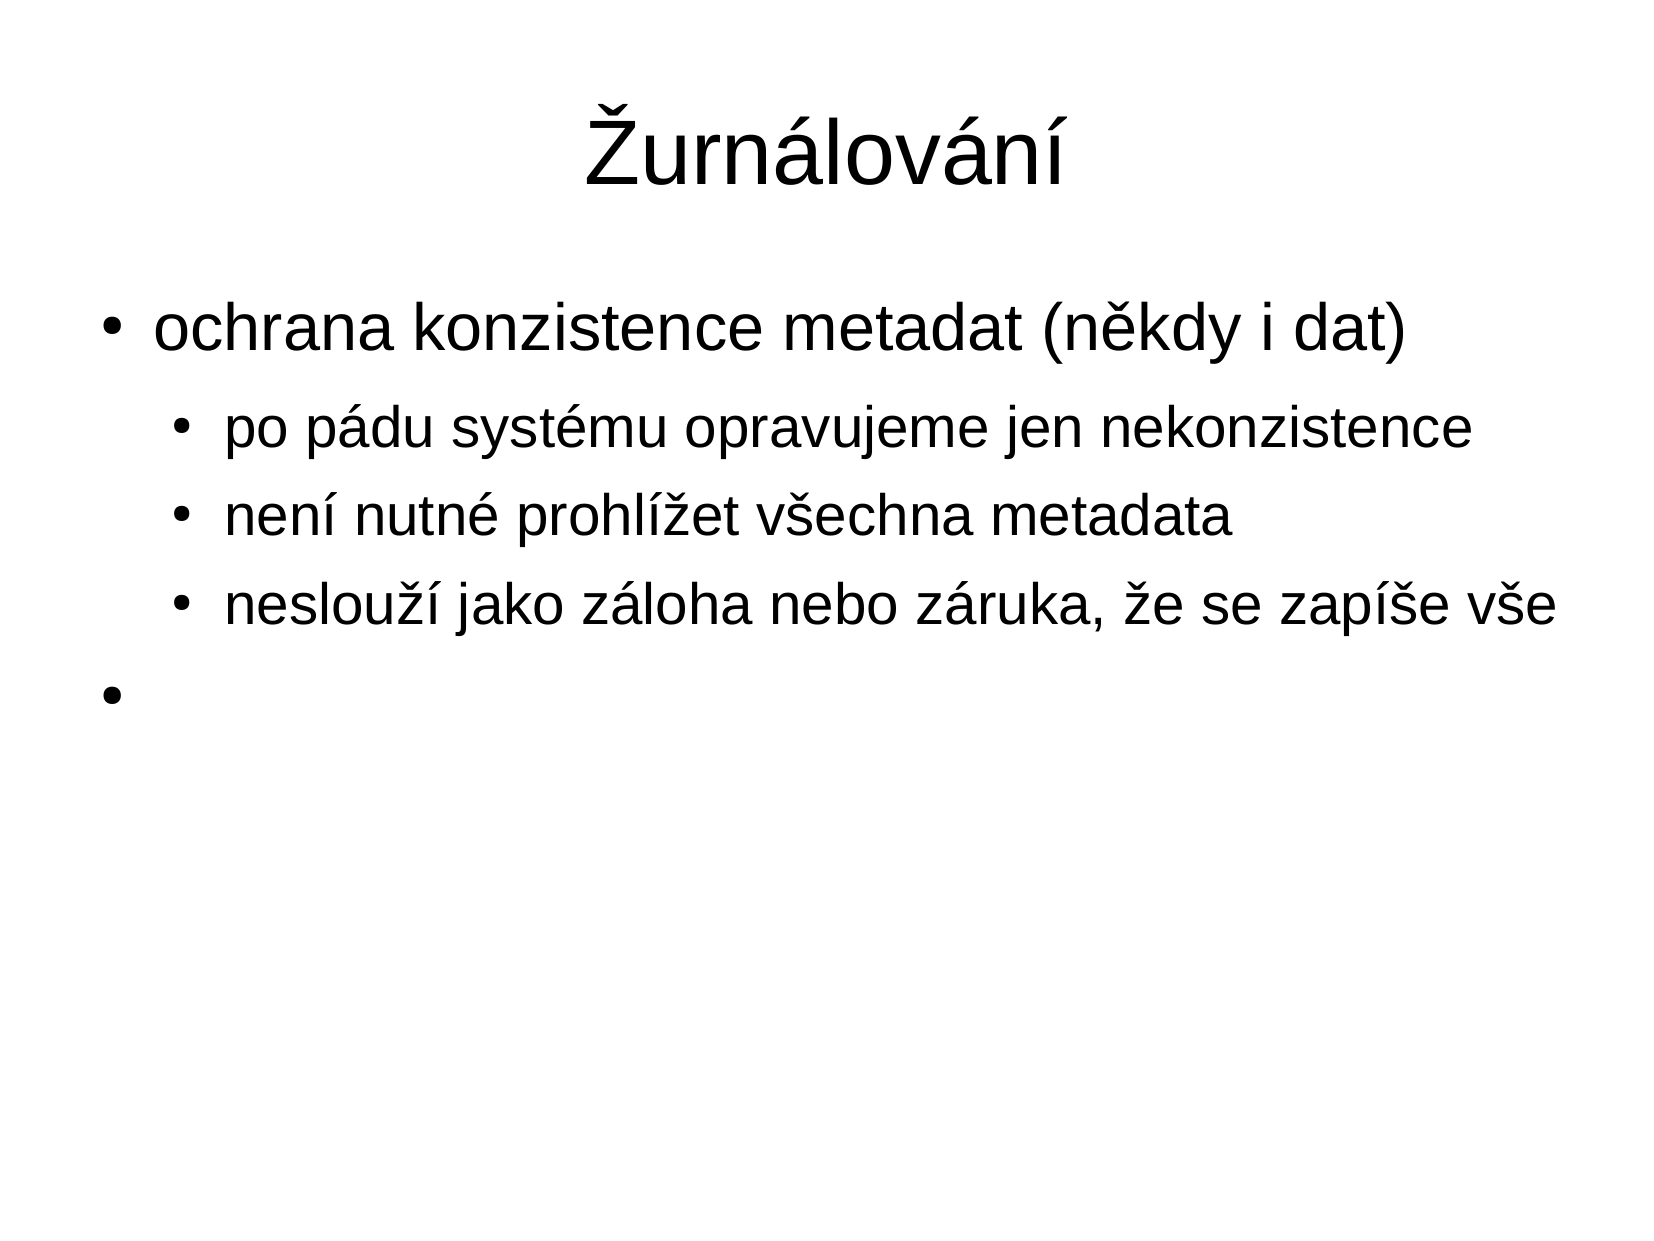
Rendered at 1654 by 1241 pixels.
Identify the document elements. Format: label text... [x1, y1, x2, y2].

list ochrana konzistence metadat (někdy i dat) po pádu systému opravujeme jen nekonzistence není nutné prohlížet všechna metadata neslouží jako záloha nebo záruka, že se zapíše vše [82, 290, 1571, 1096]
title Žurnálování [82, 56, 1571, 250]
